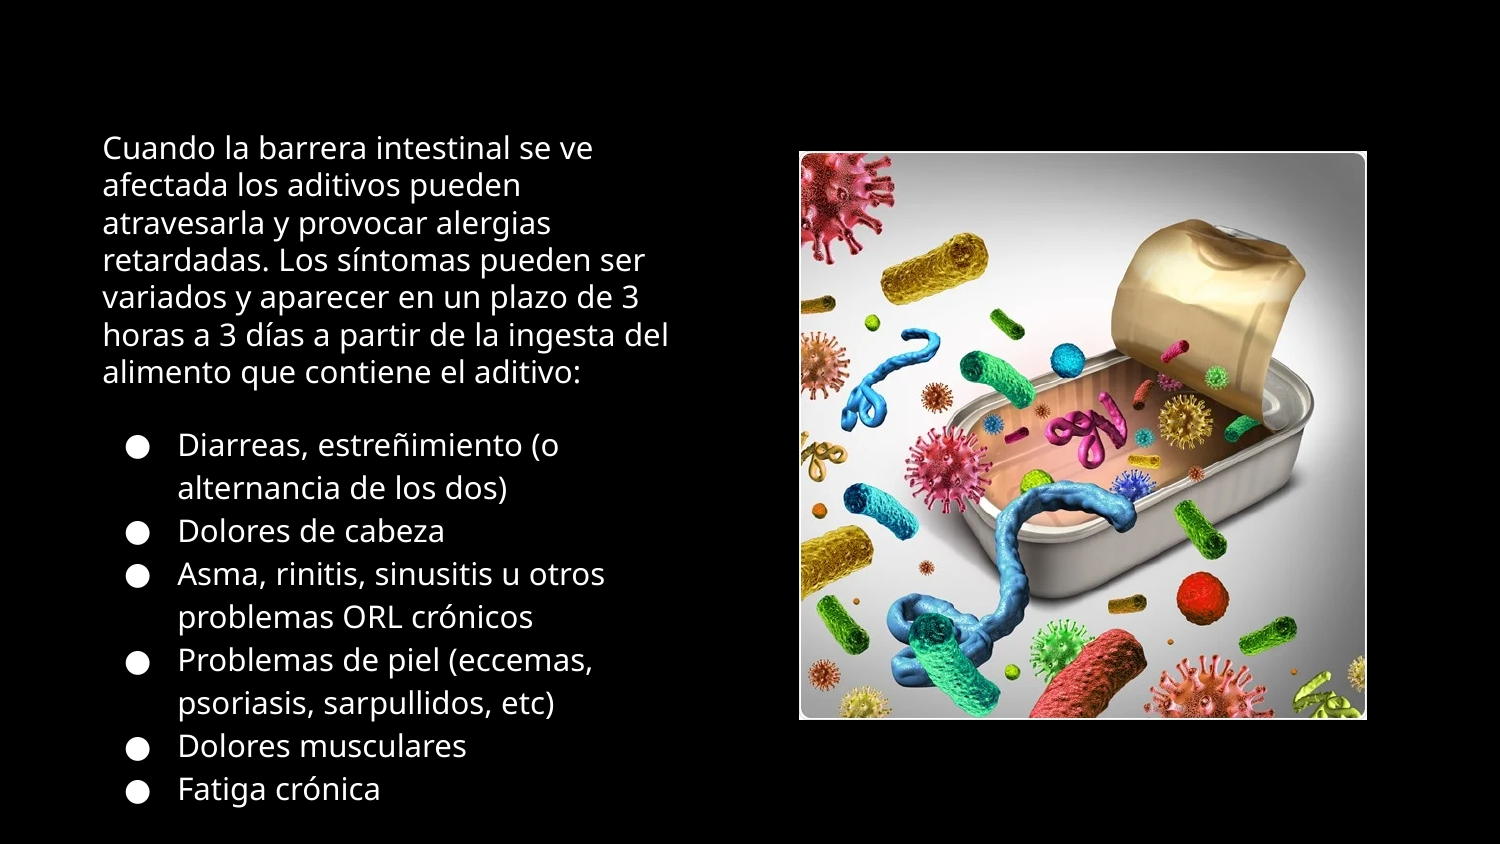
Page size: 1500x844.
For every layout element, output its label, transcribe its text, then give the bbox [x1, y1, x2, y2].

text_box Cuando la barrera intestinal se ve afectada los aditivos pueden atravesarla y provocar alergias retardadas. Los síntomas pueden ser variados y aparecer en un plazo de 3 horas a 3 días a partir de la ingesta del alimento que contiene el aditivo: Diarreas, estreñimiento (o alternancia de los dos) Dolores de cabeza Asma, rinitis, sinusitis u otros problemas ORL crónicos Problemas de piel (eccemas, psoriasis, sarpullidos, etc) Dolores musculares Fatiga crónica [87, 112, 704, 844]
picture [799, 151, 1367, 720]
